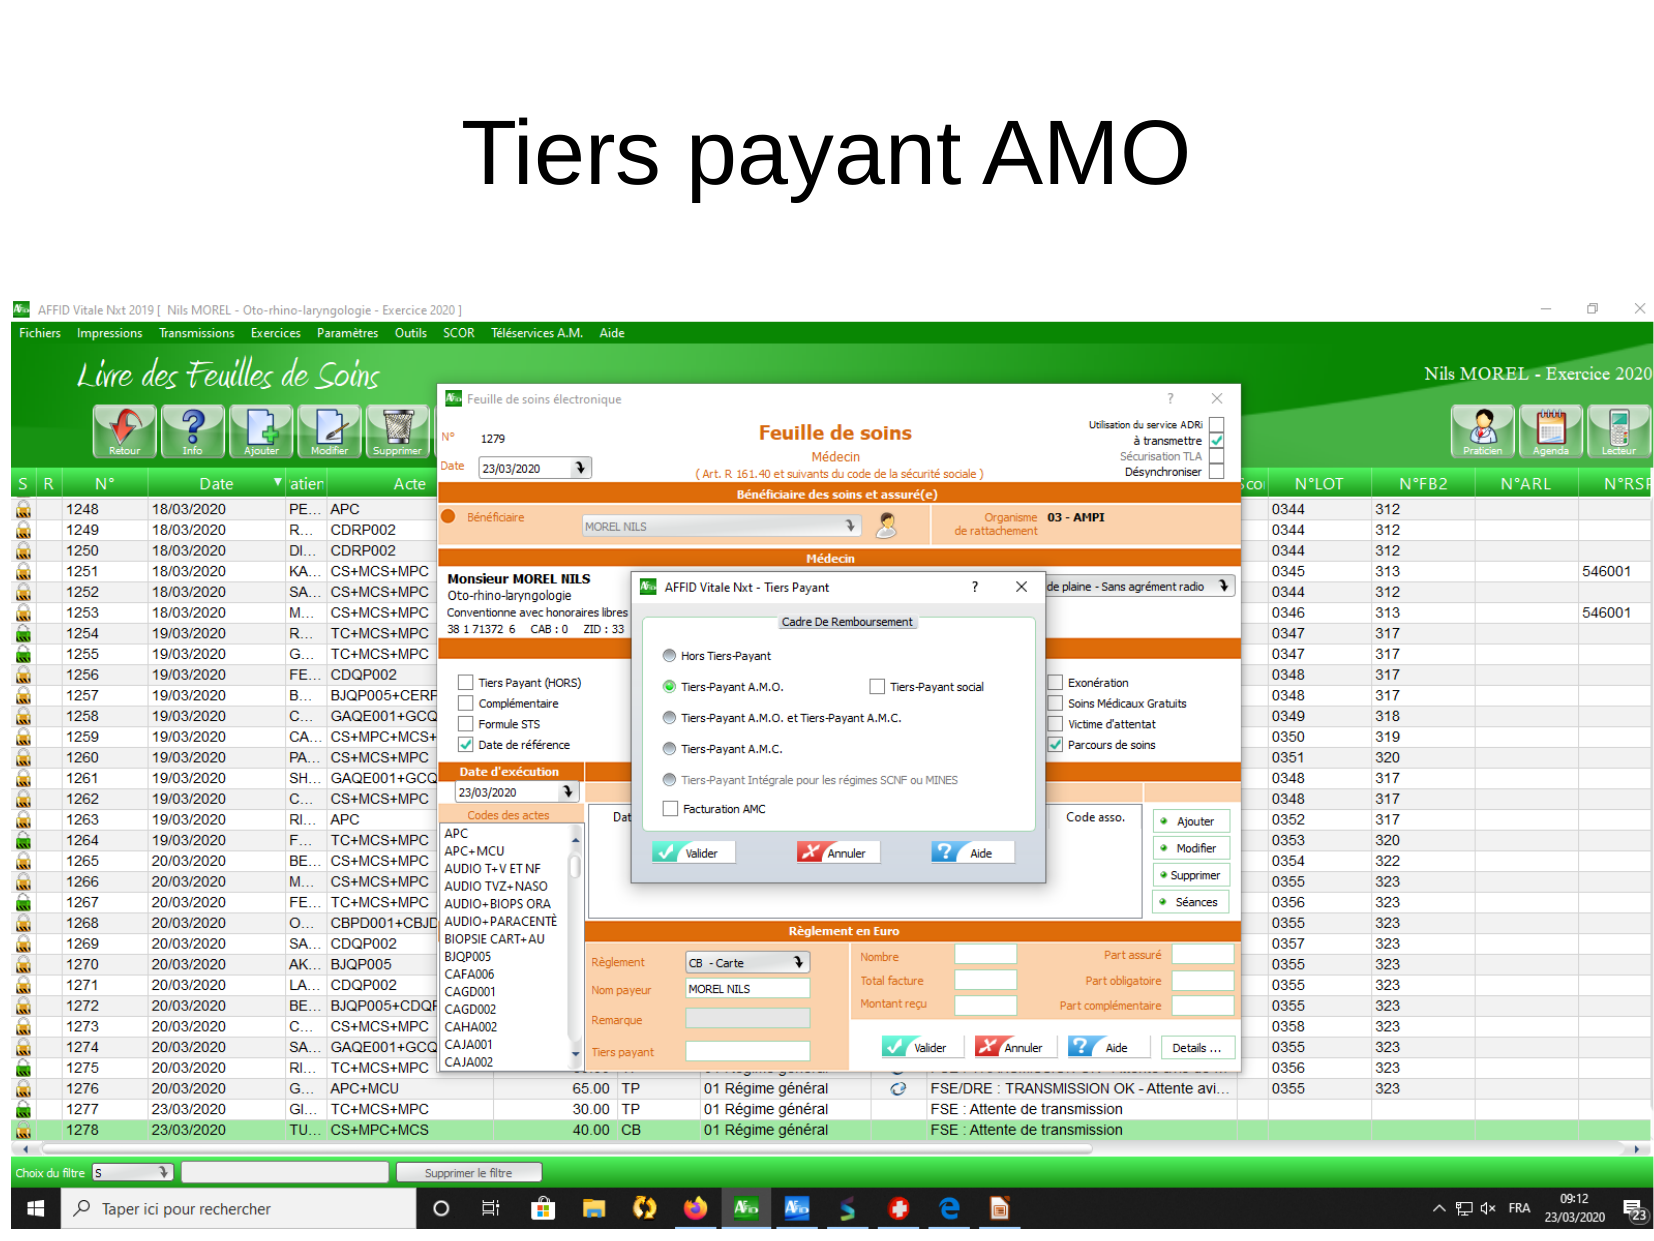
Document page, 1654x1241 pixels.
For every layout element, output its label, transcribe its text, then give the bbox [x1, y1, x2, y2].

title Tiers payant AMO [82, 49, 1571, 257]
picture [11, 298, 1654, 1229]
